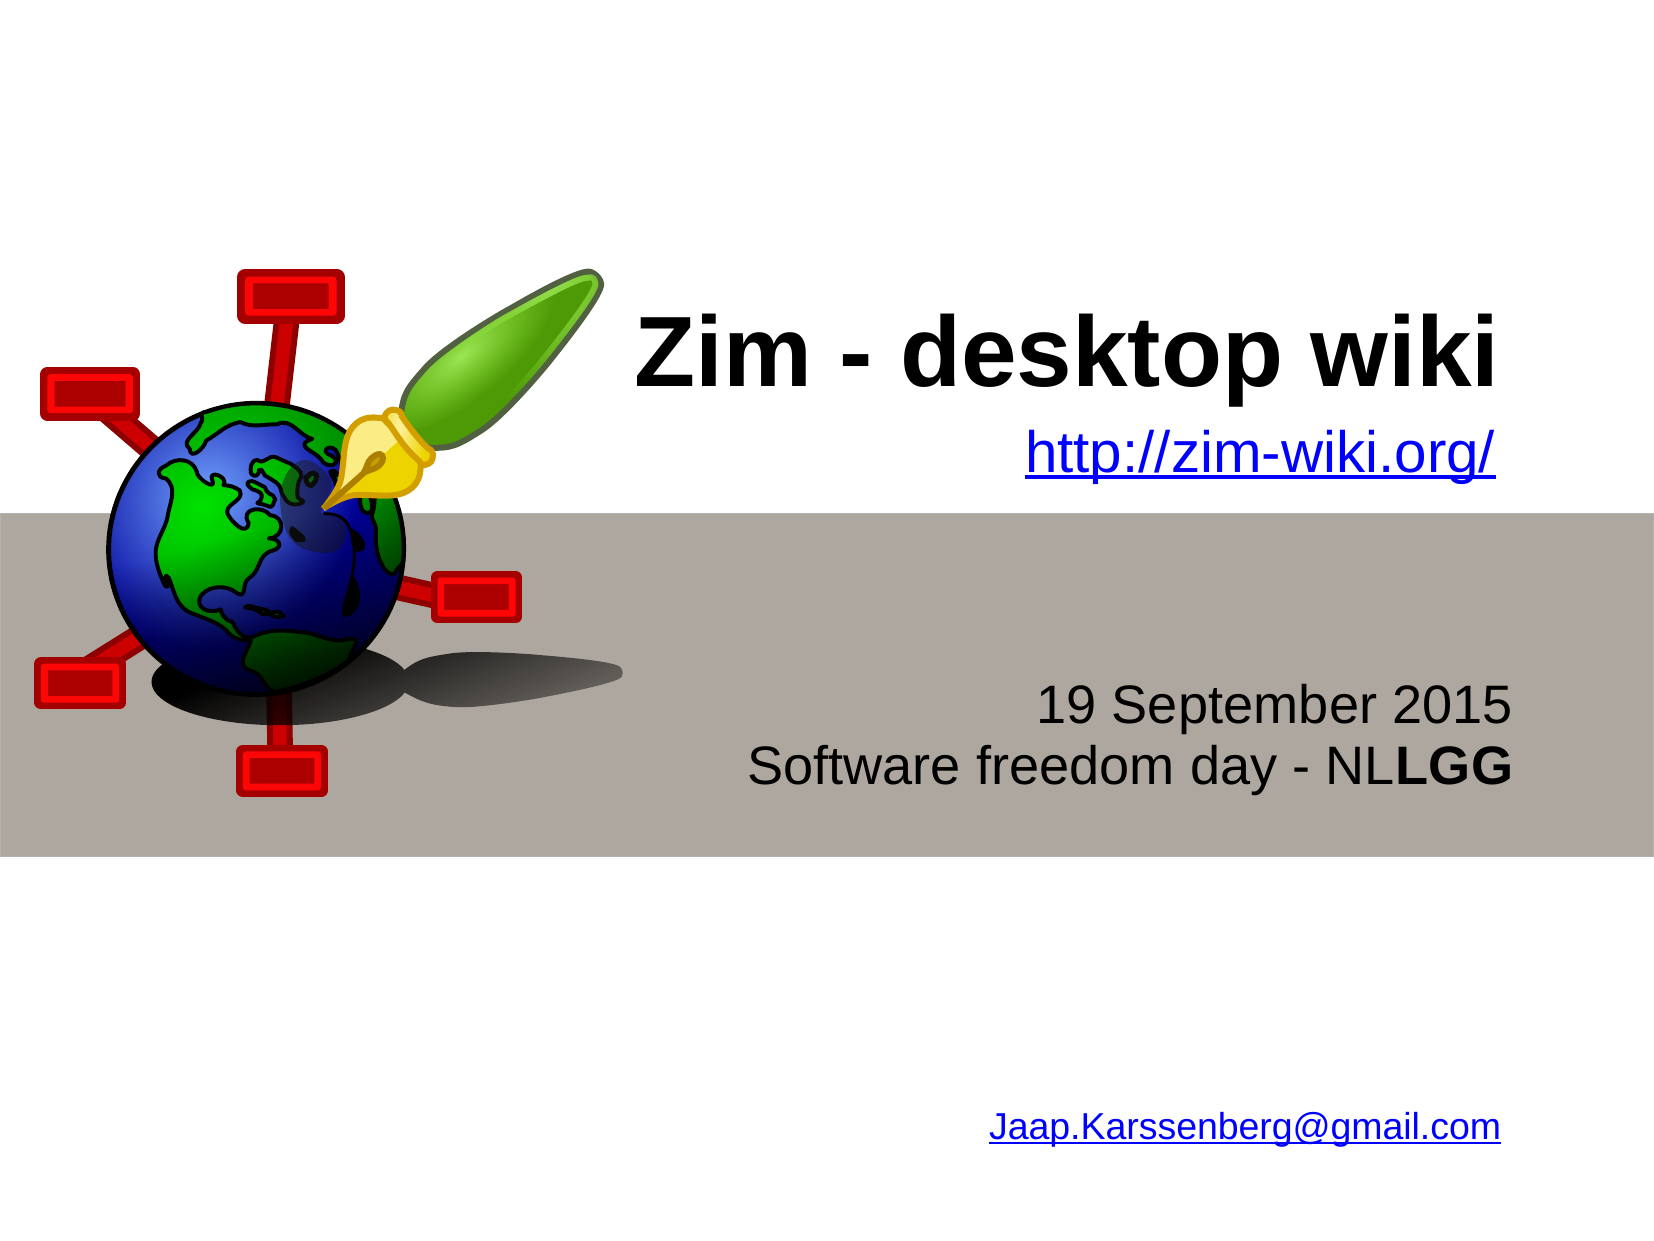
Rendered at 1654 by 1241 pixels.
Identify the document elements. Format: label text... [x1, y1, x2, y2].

text_box Zim - desktop wiki [626, 288, 1572, 752]
text_box 19 September 2015 Software freedom day - NLLGG [732, 667, 1529, 804]
picture [23, 236, 626, 839]
text_box http://zim-wiki.org/ [1010, 412, 1566, 530]
text_box [0, 513, 1654, 857]
text_box Jaap.Karssenberg@gmail.com [974, 1098, 1517, 1156]
